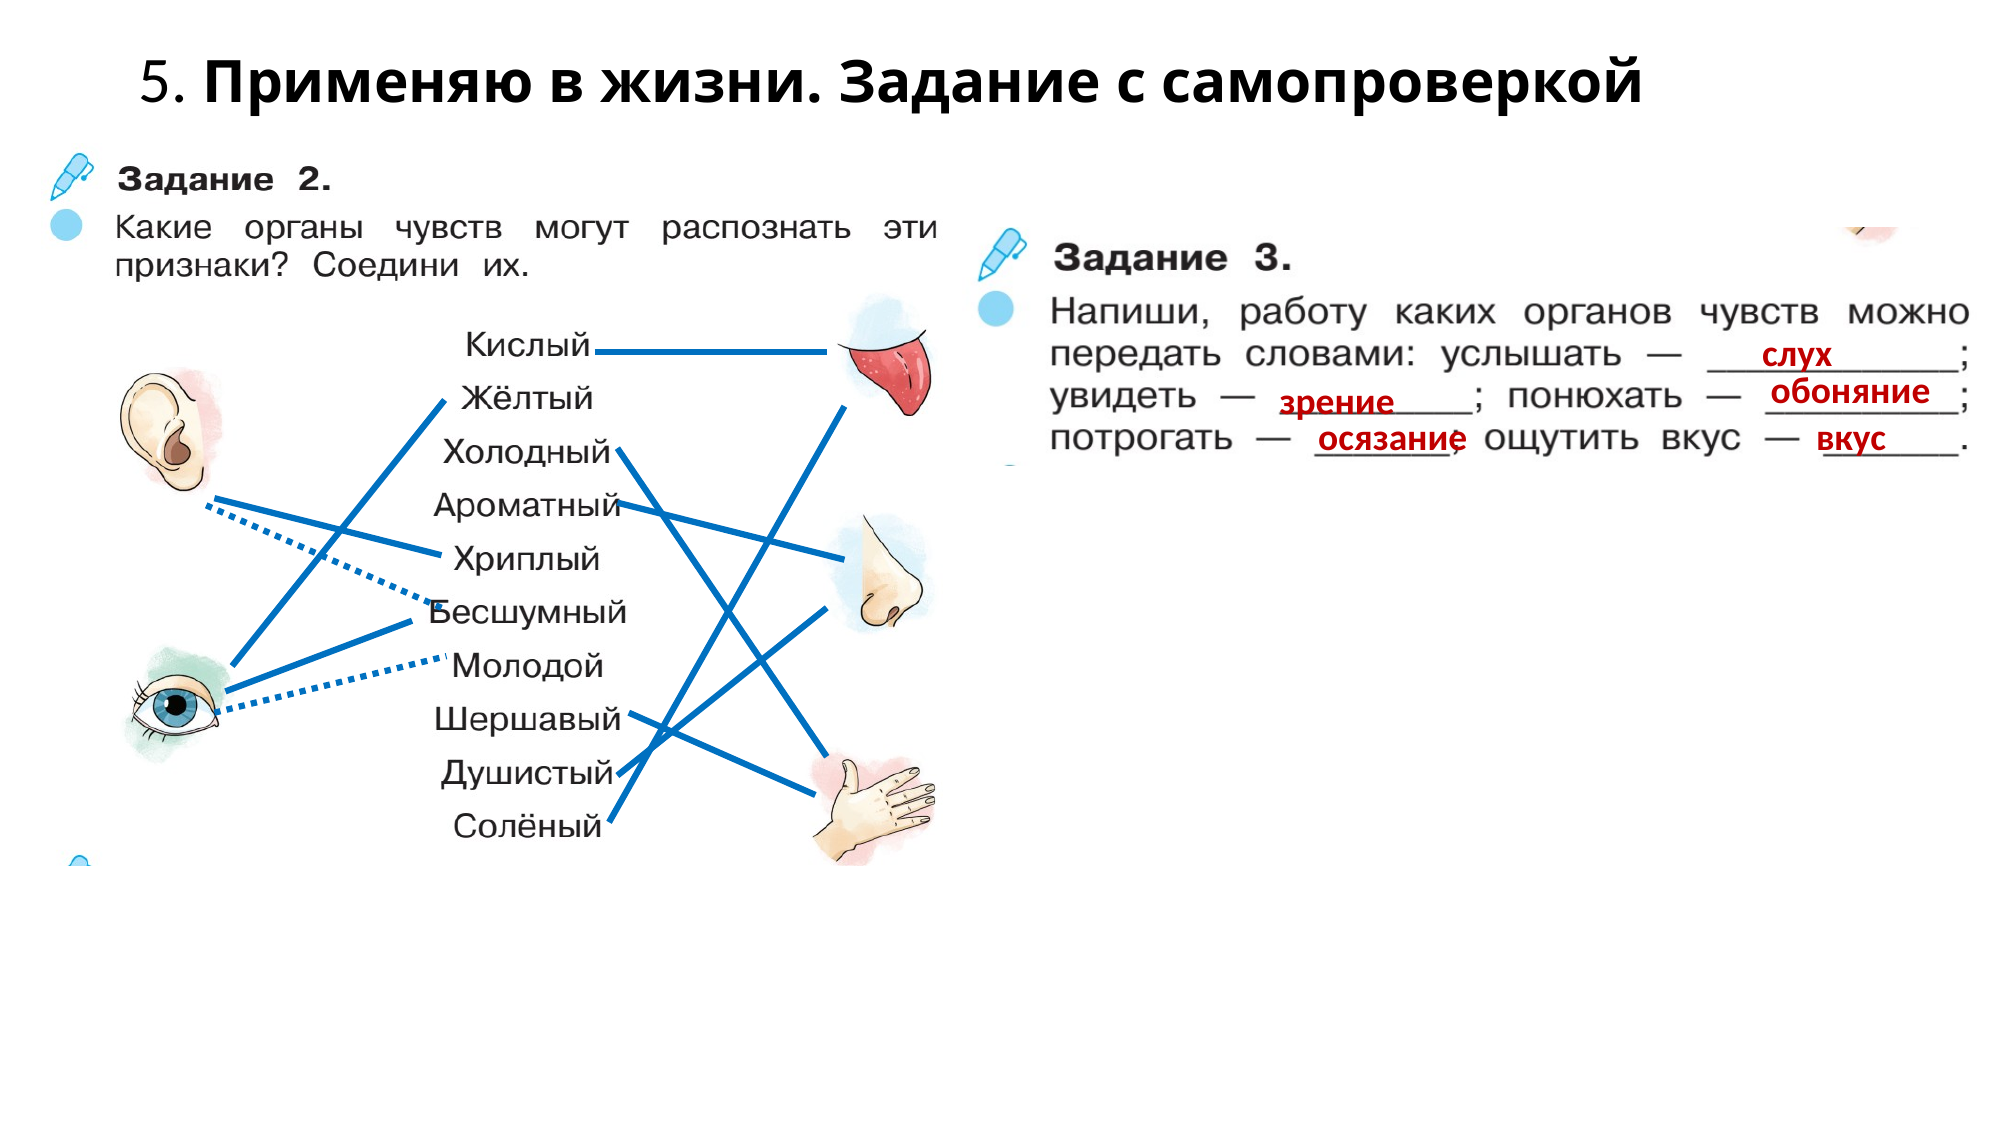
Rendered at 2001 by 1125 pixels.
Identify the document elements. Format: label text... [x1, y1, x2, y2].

text_box слух [1747, 321, 1848, 382]
title 5. Применяю в жизни. Задание с самопроверкой [123, 38, 1849, 125]
text_box осязание [1303, 405, 1483, 466]
text_box обоняние [1755, 358, 1946, 419]
text_box вкус [1801, 405, 1902, 466]
text_box зрение [1264, 369, 1410, 430]
picture [41, 143, 1990, 866]
